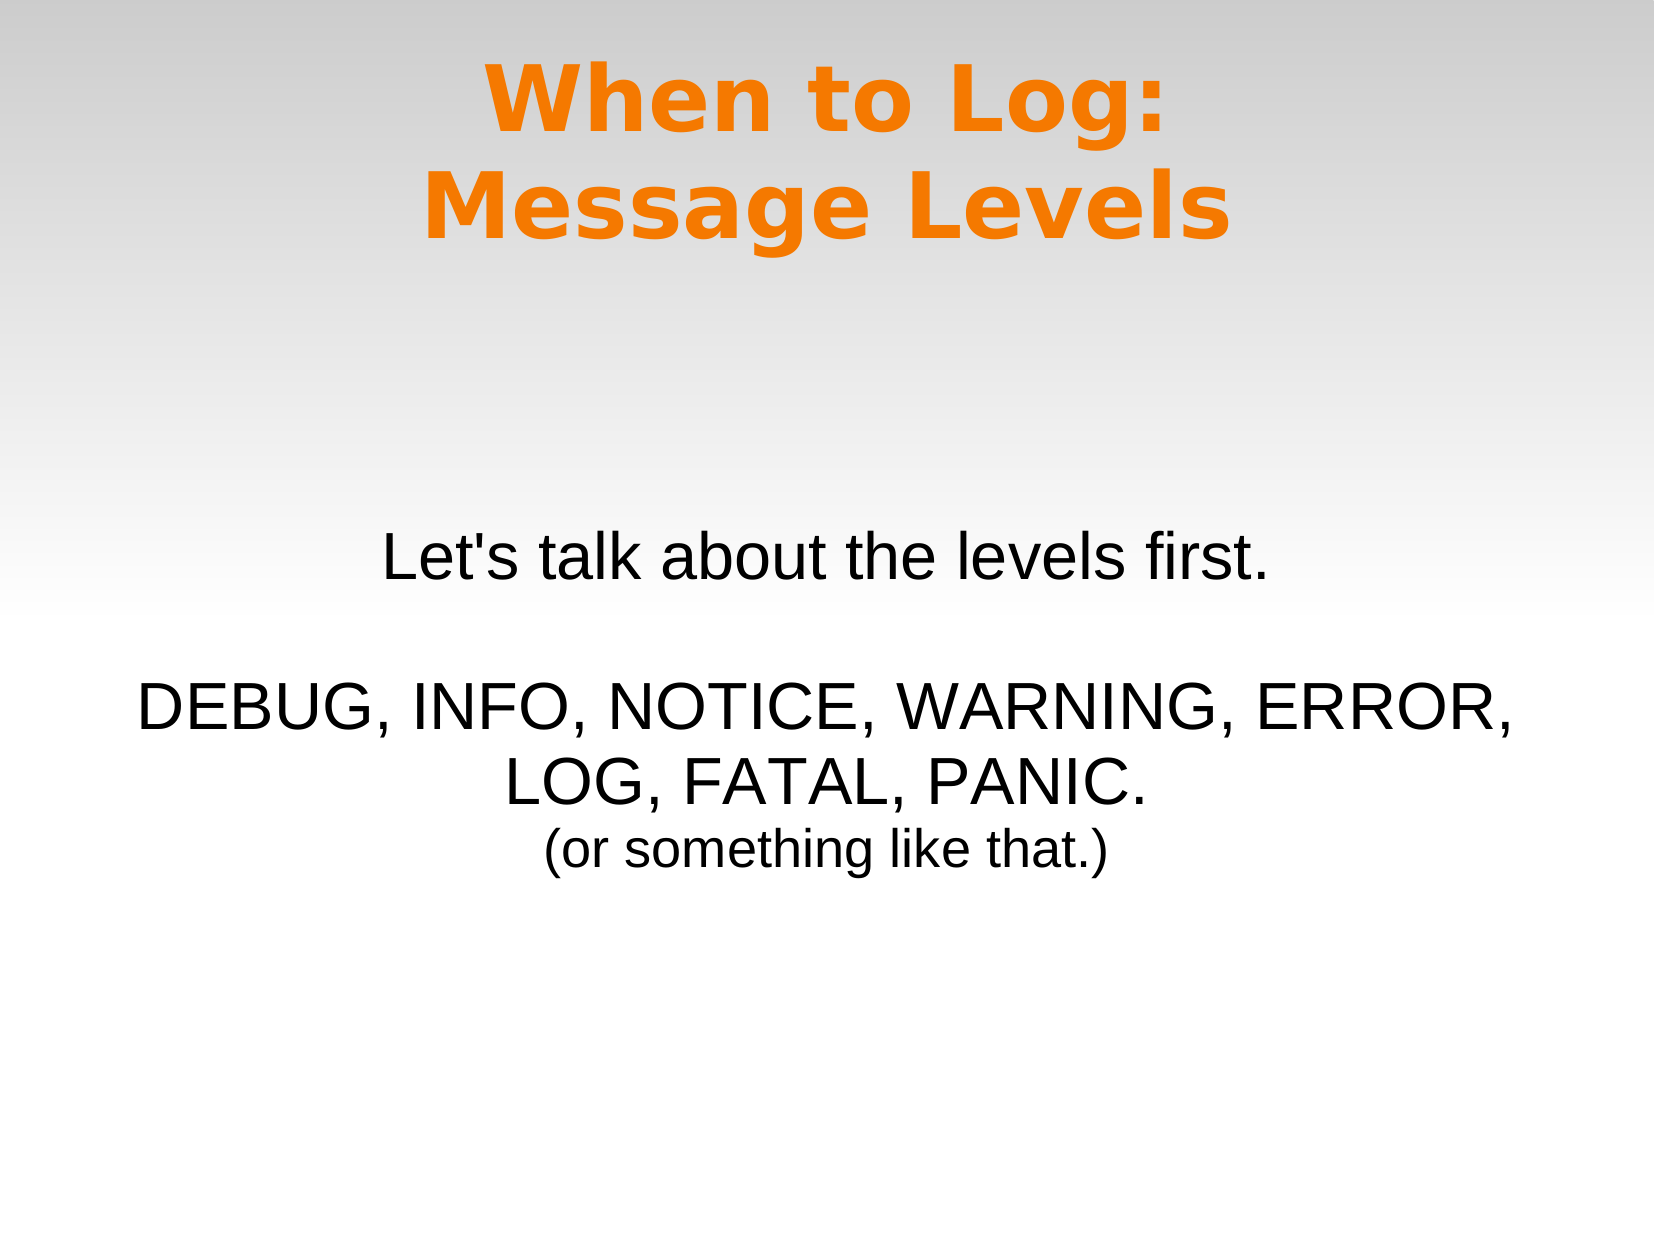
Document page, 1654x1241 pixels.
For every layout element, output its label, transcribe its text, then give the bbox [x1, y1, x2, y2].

subtitle Let's talk about the levels first. DEBUG, INFO, NOTICE, WARNING, ERROR, LOG, FATAL, PANIC. (or something like that.) [82, 297, 1571, 1102]
title When to Log: Message Levels [82, 45, 1571, 261]
